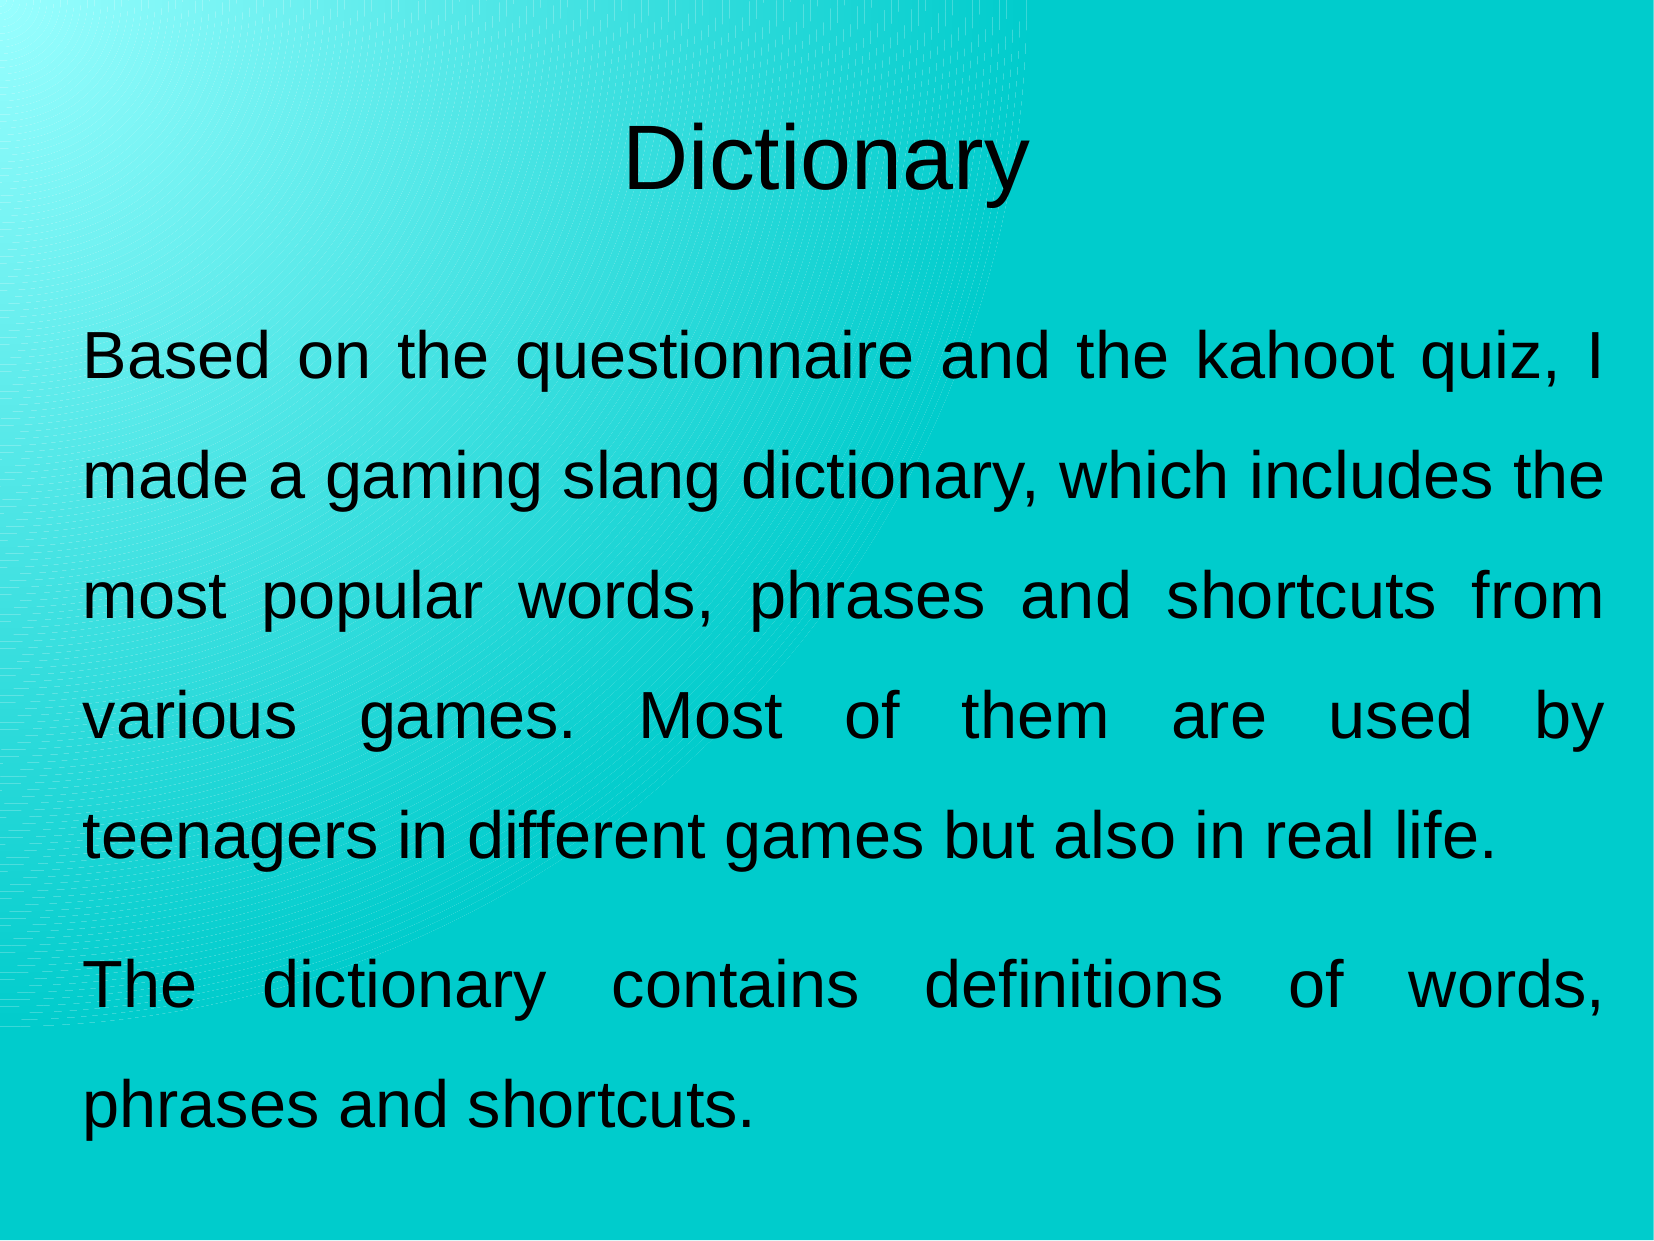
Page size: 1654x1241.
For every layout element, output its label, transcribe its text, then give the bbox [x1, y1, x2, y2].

title Dictionary [82, 49, 1571, 257]
list Based on the questionnaire and the kahoot quiz, I made a gaming slang dictionary, which includes the most popular words, phrases and shortcuts from various games. Most of them are used by teenagers in different games but also in real life. The dictionary contains definitions of words, phrases and shortcuts. [82, 271, 1607, 1091]
